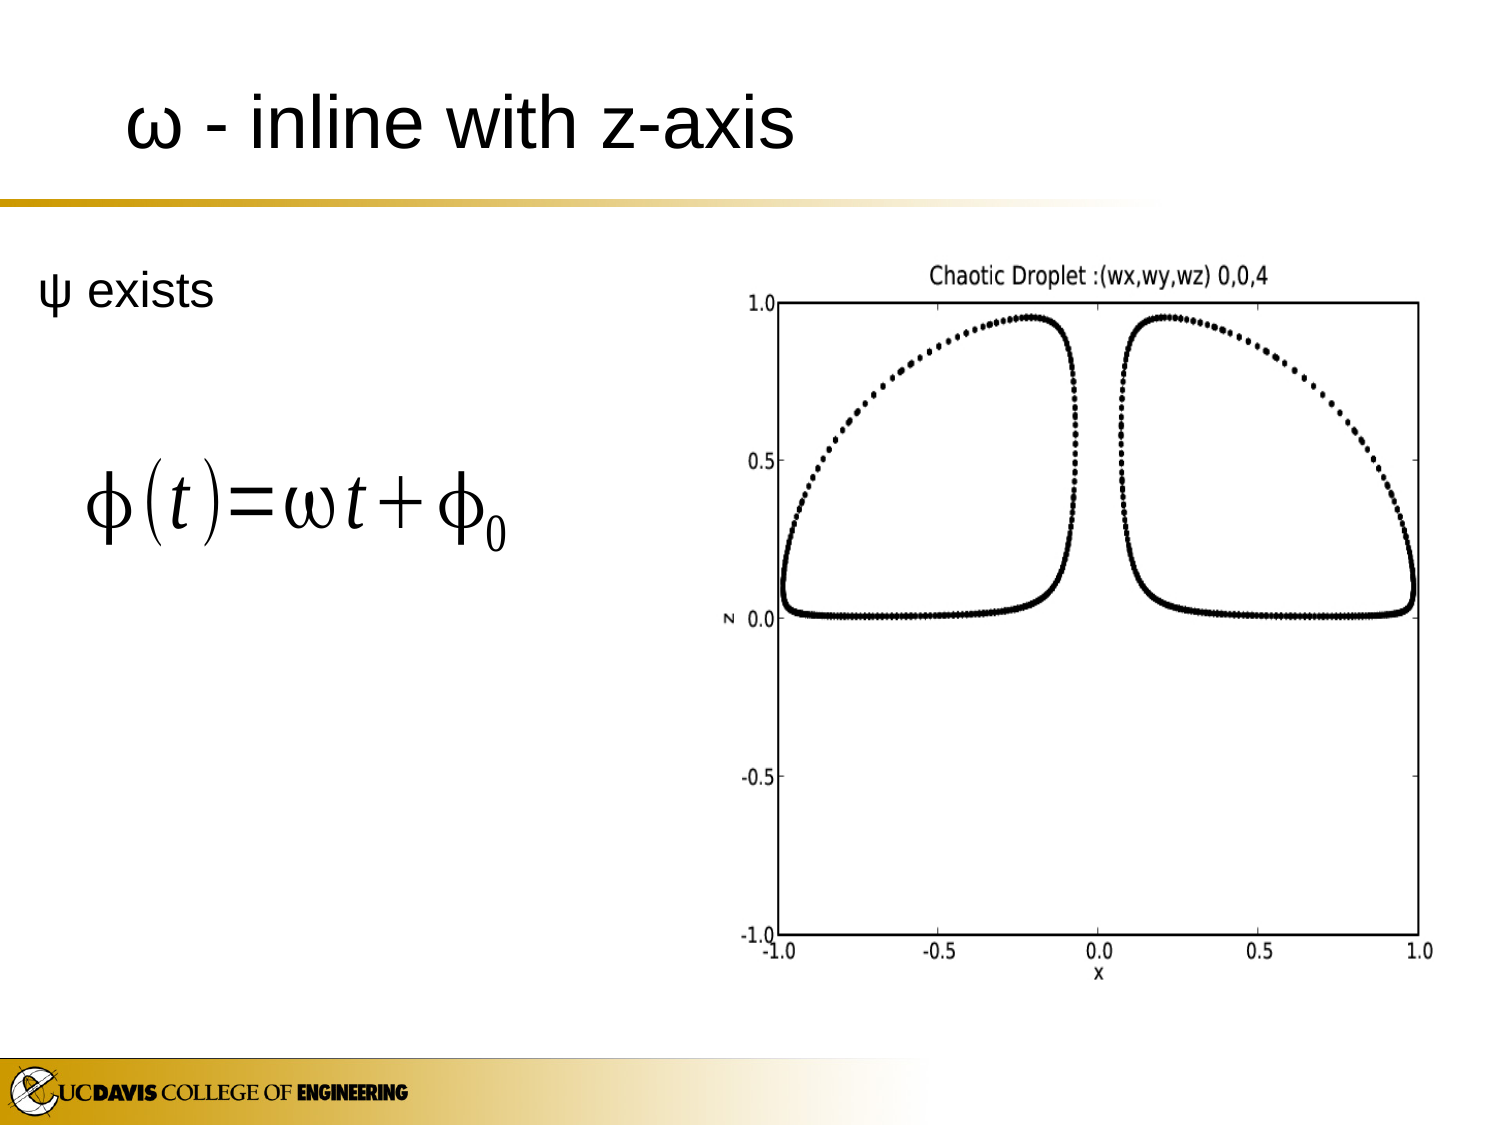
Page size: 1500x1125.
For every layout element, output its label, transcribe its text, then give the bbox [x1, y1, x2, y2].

picture [675, 224, 1500, 1014]
list ψ exists [37, 262, 863, 751]
picture [0, 1058, 1201, 1125]
title ω - inline with z-axis [49, 52, 1425, 193]
picture [0, 199, 1500, 207]
chart [65, 450, 526, 563]
